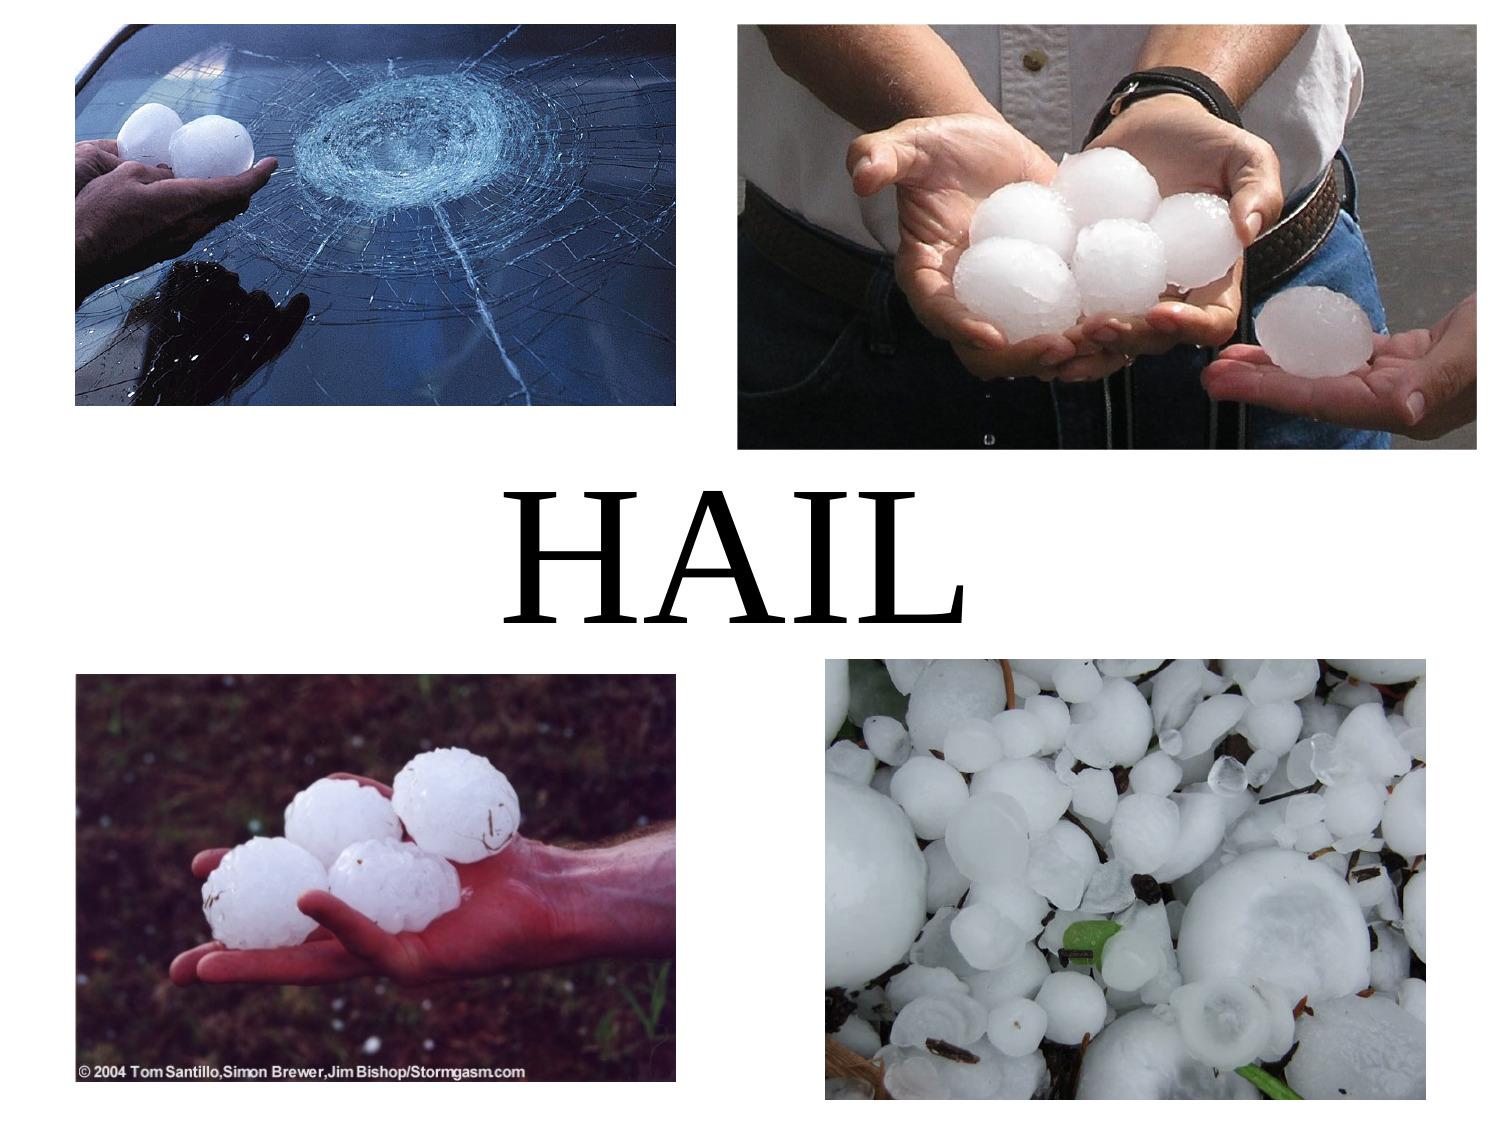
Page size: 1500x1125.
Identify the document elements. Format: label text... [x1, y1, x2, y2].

picture [75, 674, 676, 1083]
picture [75, 24, 676, 406]
picture [825, 659, 1426, 1100]
title HAIL [324, 324, 1150, 788]
picture [737, 24, 1477, 451]
